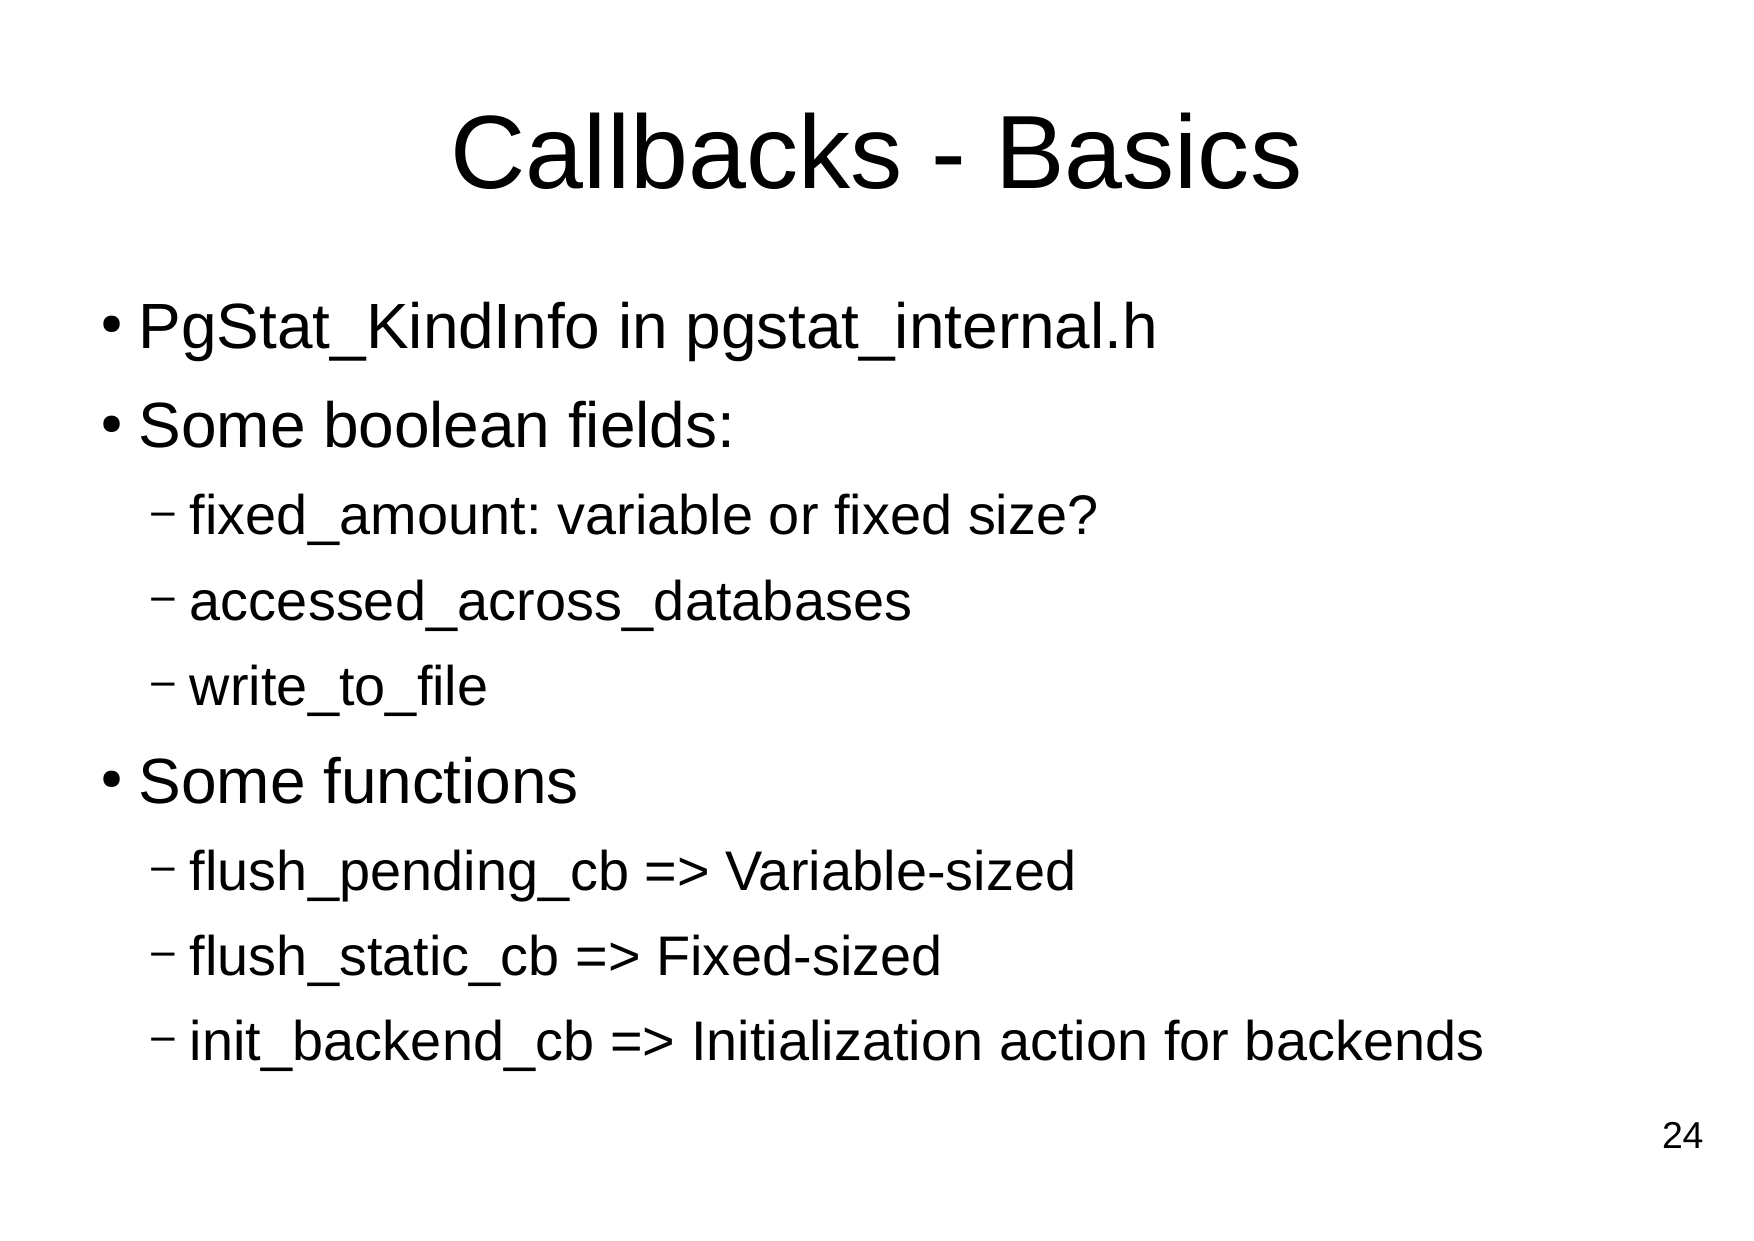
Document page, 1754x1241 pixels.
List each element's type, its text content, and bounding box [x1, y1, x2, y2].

list PgStat_KindInfo in pgstat_internal.h Some boolean fields: fixed_amount: variable or fixed size? accessed_across_databases write_to_file Some functions flush_pending_cb => Variable-sized flush_static_cb => Fixed-sized init_backend_cb => Initialization action for backends [87, 290, 1667, 1081]
text_box <number> [1447, 1106, 1719, 1201]
title Callbacks - Basics [87, 49, 1667, 257]
